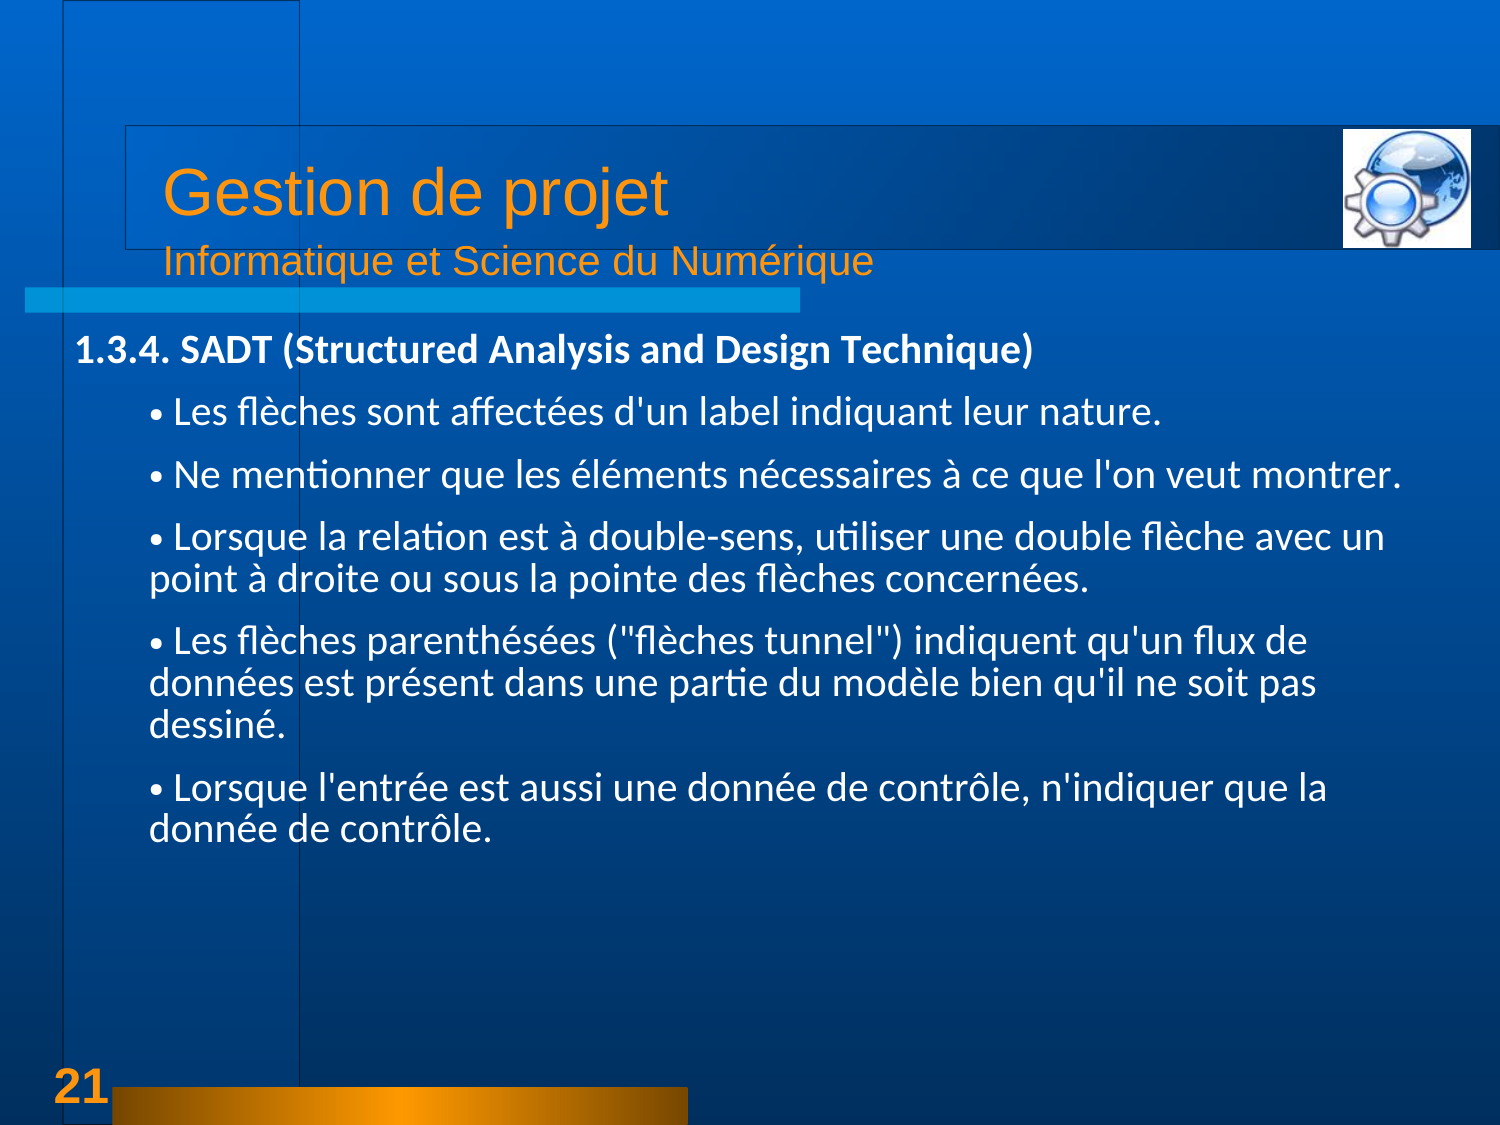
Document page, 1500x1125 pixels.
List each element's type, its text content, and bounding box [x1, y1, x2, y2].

text_box 1.3.4. SADT (Structured Analysis and Design Technique) Les flèches sont affectées d'un label indiquant leur nature. Ne mentionner que les éléments nécessaires à ce que l'on veut montrer. Lorsque la relation est à double-sens, utiliser une double flèche avec un point à droite ou sous la pointe des flèches concernées. Les flèches parenthésées ("flèches tunnel") indiquent qu'un flux de données est présent dans une partie du modèle bien qu'il ne soit pas dessiné. Lorsque l'entrée est aussi une donnée de contrôle, n'indiquer que la donnée de contrôle. [59, 324, 1477, 926]
picture [1343, 129, 1471, 248]
